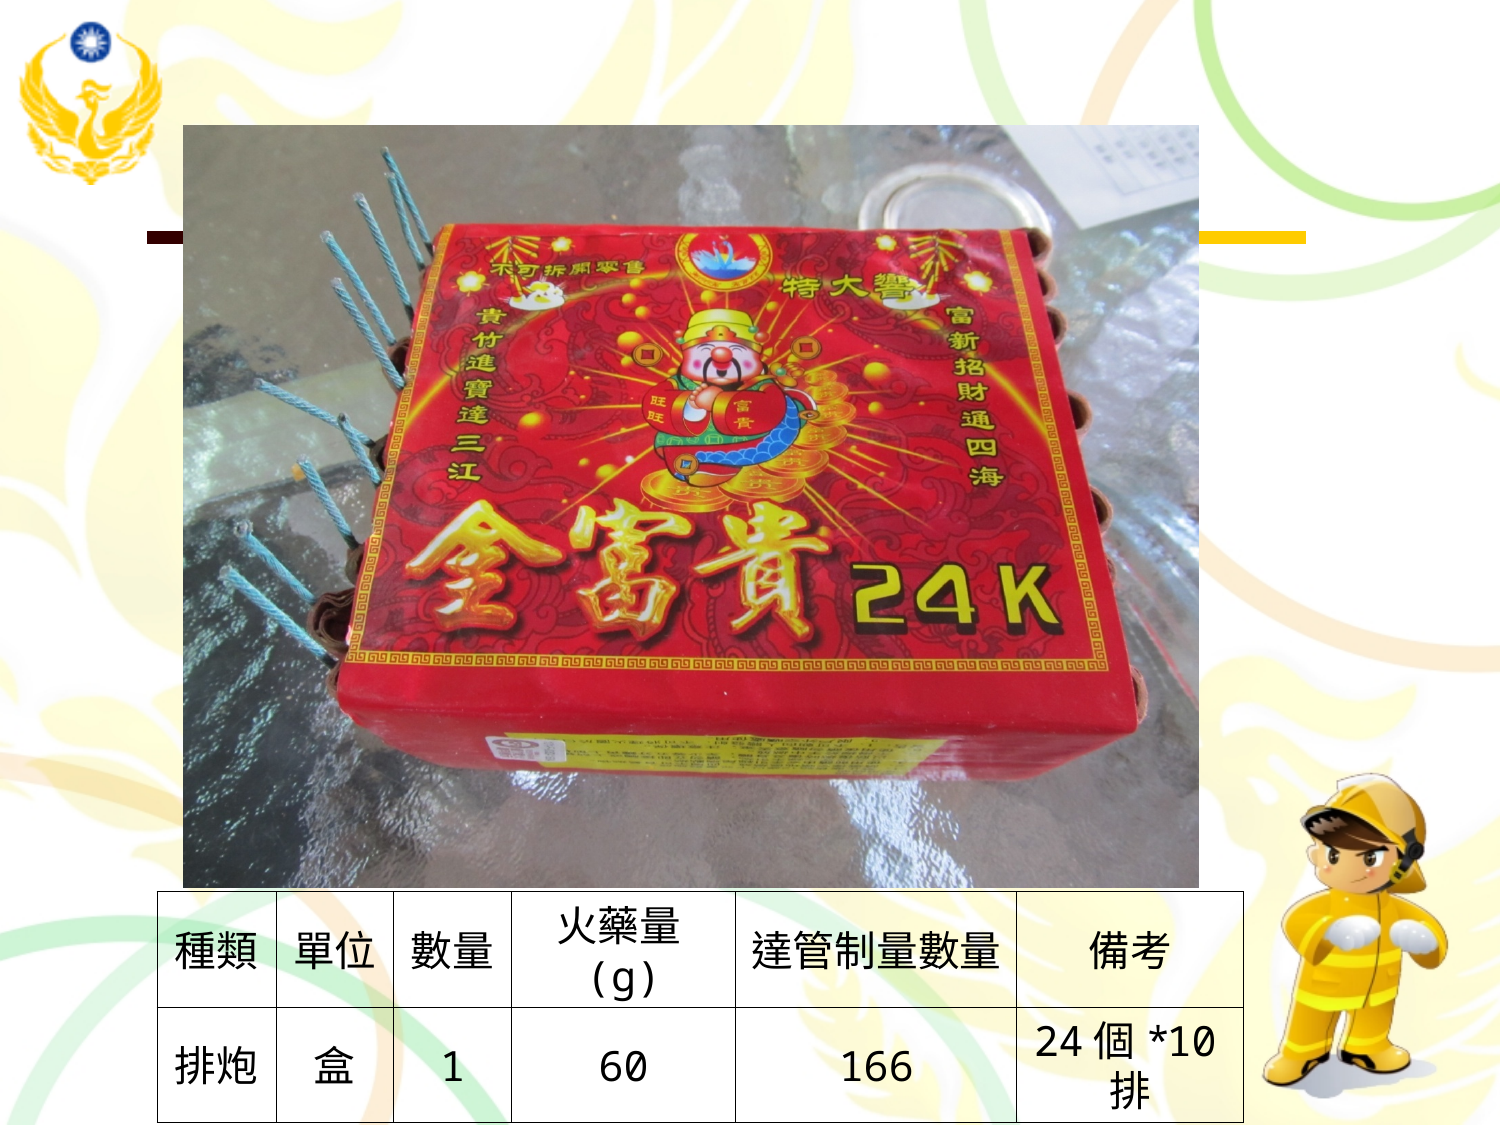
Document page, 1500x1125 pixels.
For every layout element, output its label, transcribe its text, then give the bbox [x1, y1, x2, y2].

table_header 種類 [158, 892, 276, 1007]
picture [0, 0, 1500, 1125]
table_cell 166 [736, 1008, 1016, 1122]
table_header 單位 [277, 892, 393, 1007]
table_cell 排炮 [158, 1008, 276, 1122]
table_header 達管制量數量 [736, 892, 1016, 1007]
table_cell 1 [394, 1008, 511, 1122]
table_header 備考 [1017, 892, 1243, 1007]
table_header 數量 [394, 892, 511, 1007]
table_header 火藥量(g) [512, 892, 735, 1007]
table_cell 盒 [277, 1008, 393, 1122]
table_cell 60 [512, 1008, 735, 1122]
table_cell 24個*10排 [1017, 1008, 1243, 1122]
